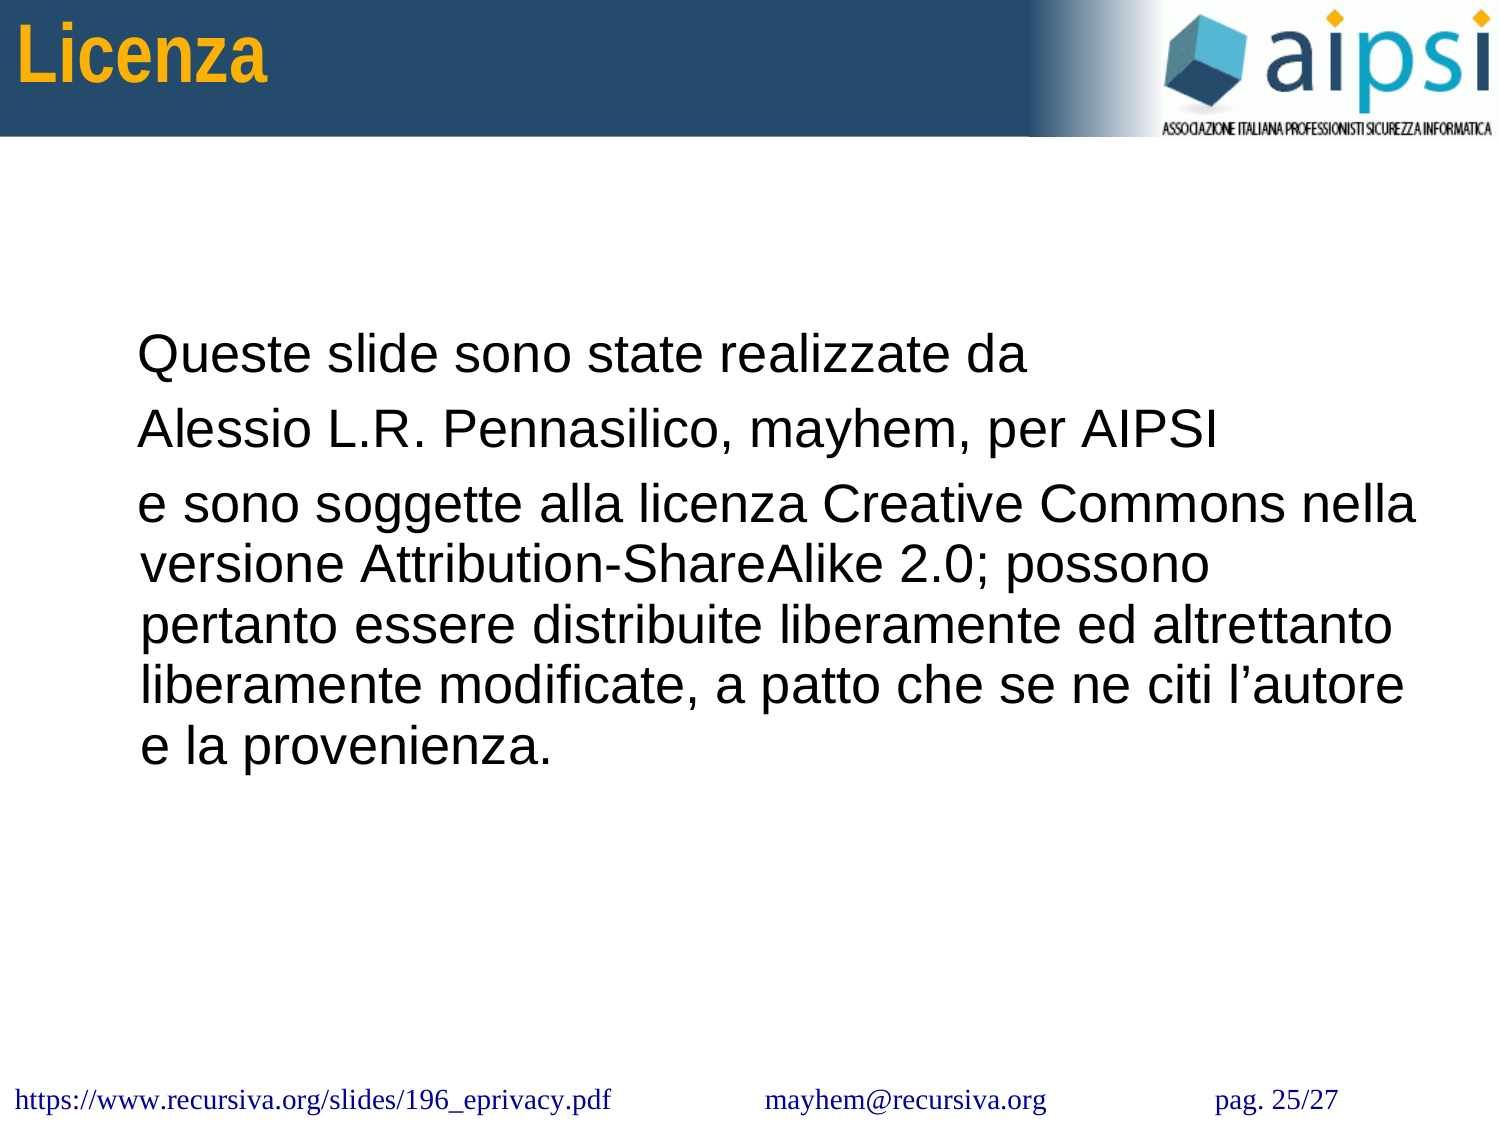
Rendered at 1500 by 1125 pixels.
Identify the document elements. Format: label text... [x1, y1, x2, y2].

list Queste slide sono state realizzate da Alessio L.R. Pennasilico, mayhem, per AIPSI e sono soggette alla licenza Creative Commons nella versione Attribution-ShareAlike 2.0; possono pertanto essere distribuite liberamente ed altrettanto liberamente modificate, a patto che se ne citi l’autore e la provenienza. [69, 248, 1420, 991]
title Licenza [16, 0, 1116, 141]
picture [1157, 0, 1499, 141]
